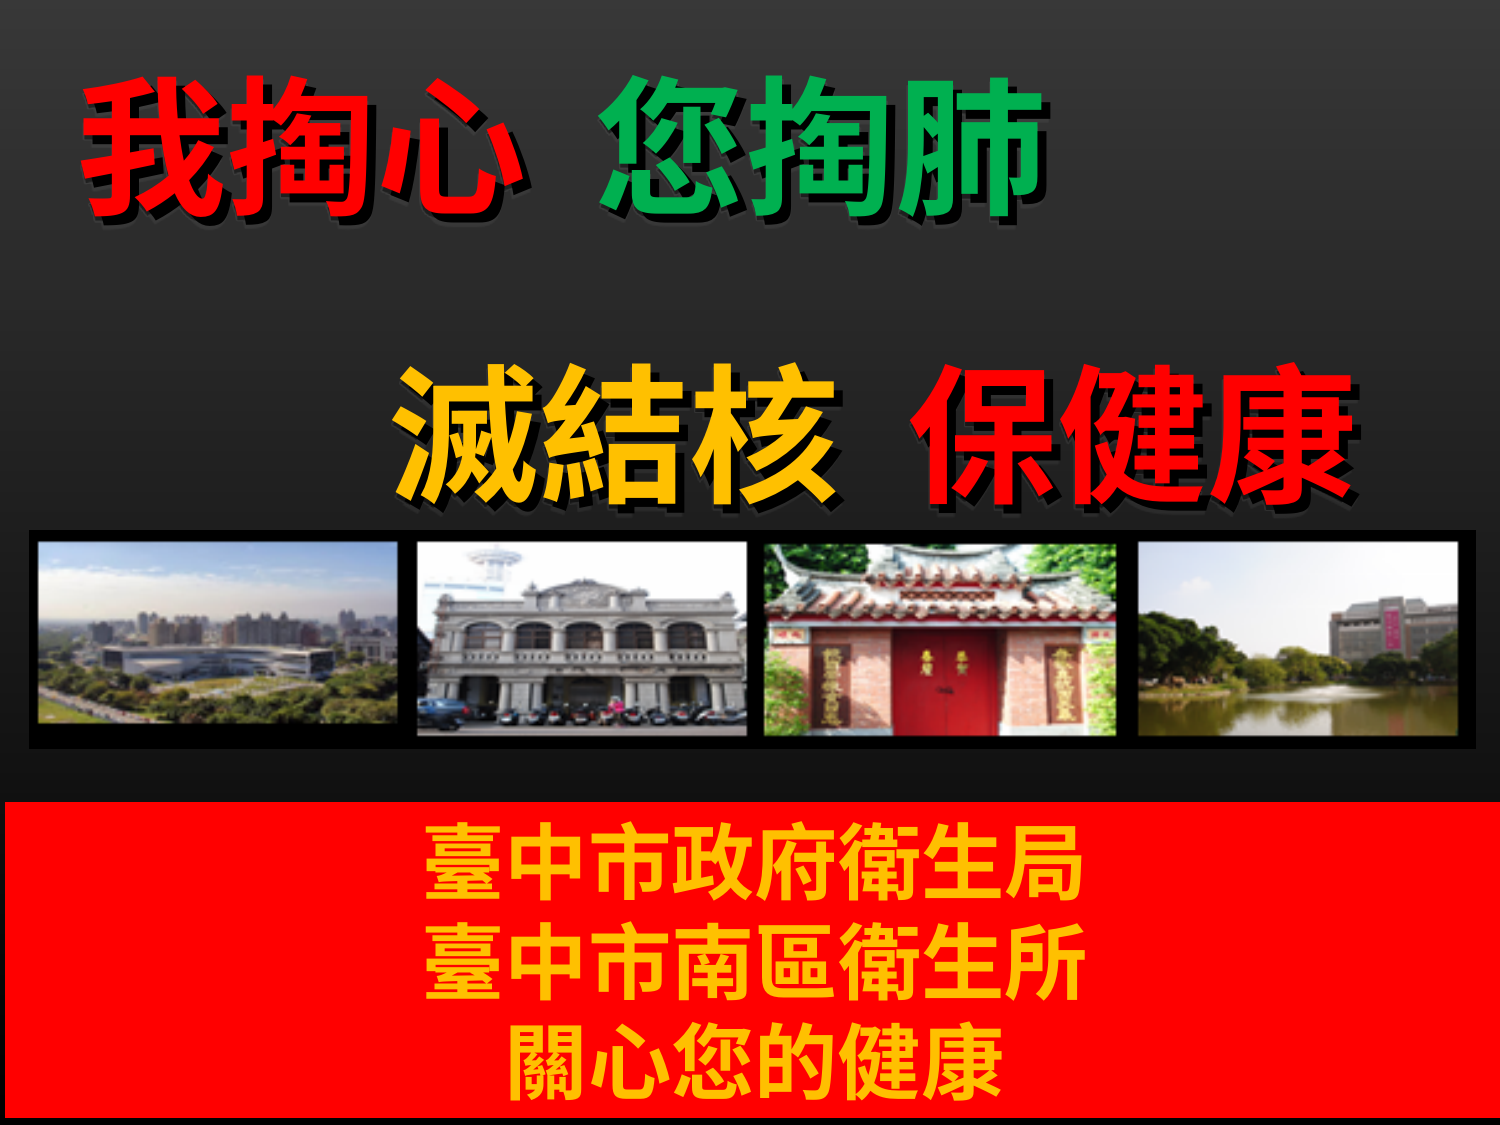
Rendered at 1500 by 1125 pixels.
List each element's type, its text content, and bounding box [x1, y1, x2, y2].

text_box 滅結核 保健康 [240, 334, 1500, 529]
text_box 我掏心 您掏肺 [0, 46, 1193, 241]
text_box 臺中市政府衛生局 臺中市南區衛生所 關心您的健康 [5, 802, 1500, 1118]
picture [29, 530, 1476, 749]
